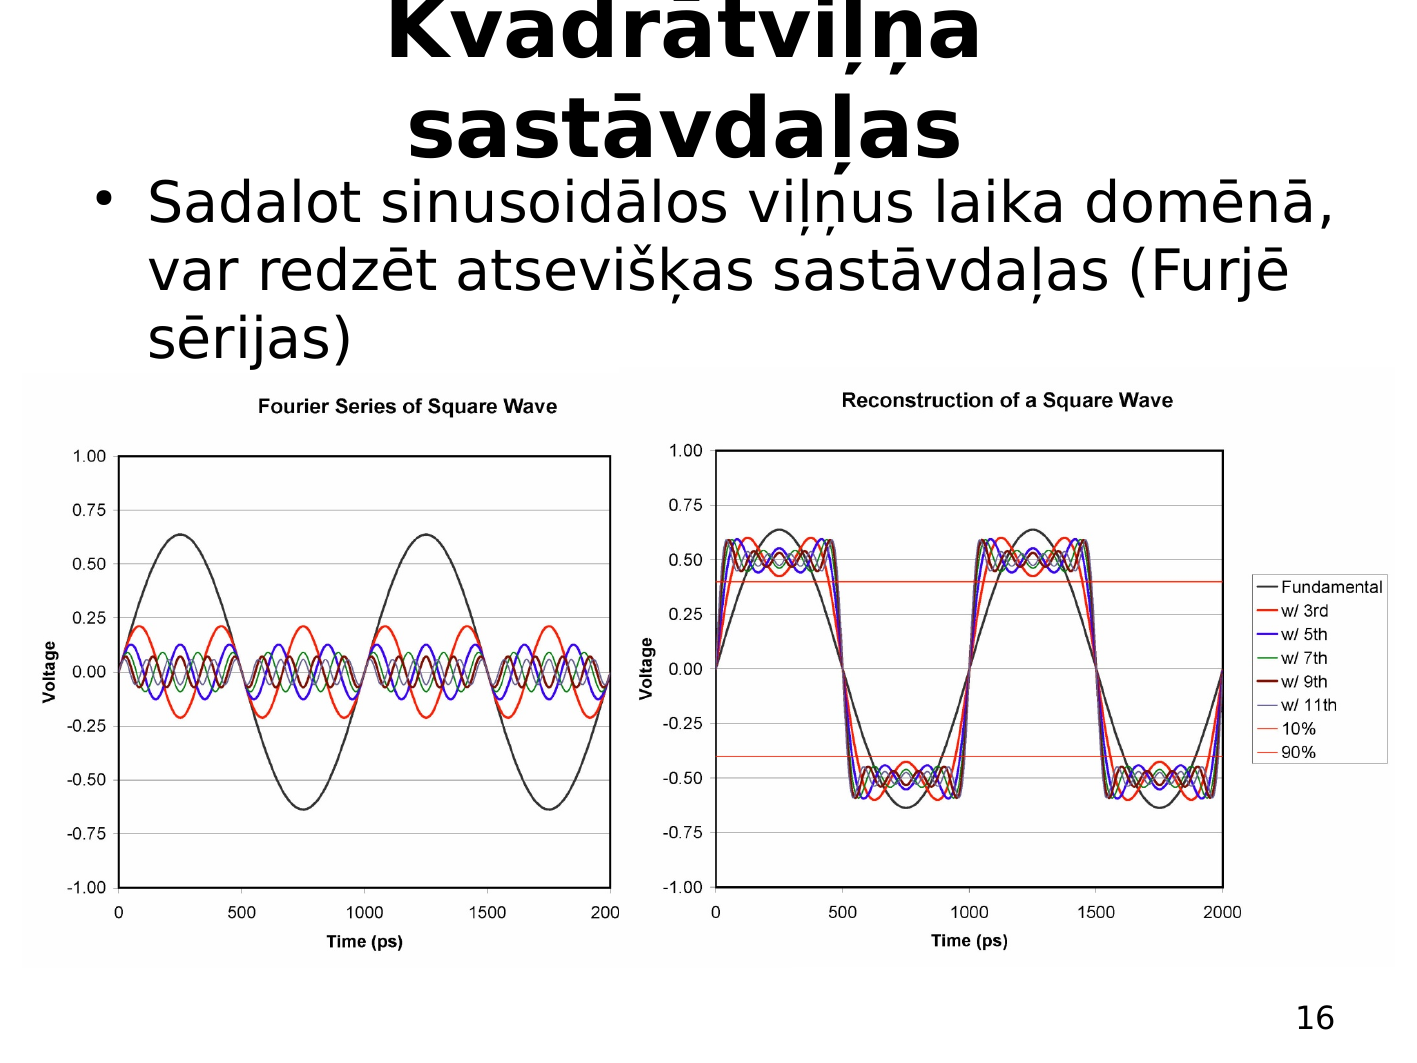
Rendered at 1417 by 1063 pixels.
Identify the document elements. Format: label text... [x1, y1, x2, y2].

list Sadalot sinusoidālos viļņus laika domēnā, var redzēt atsevišķas sastāvdaļas (Furjē sērijas) [61, 157, 1367, 373]
title Kvadrātviļņa sastāvdaļas [82, 35, 1287, 113]
picture [22, 367, 1395, 968]
